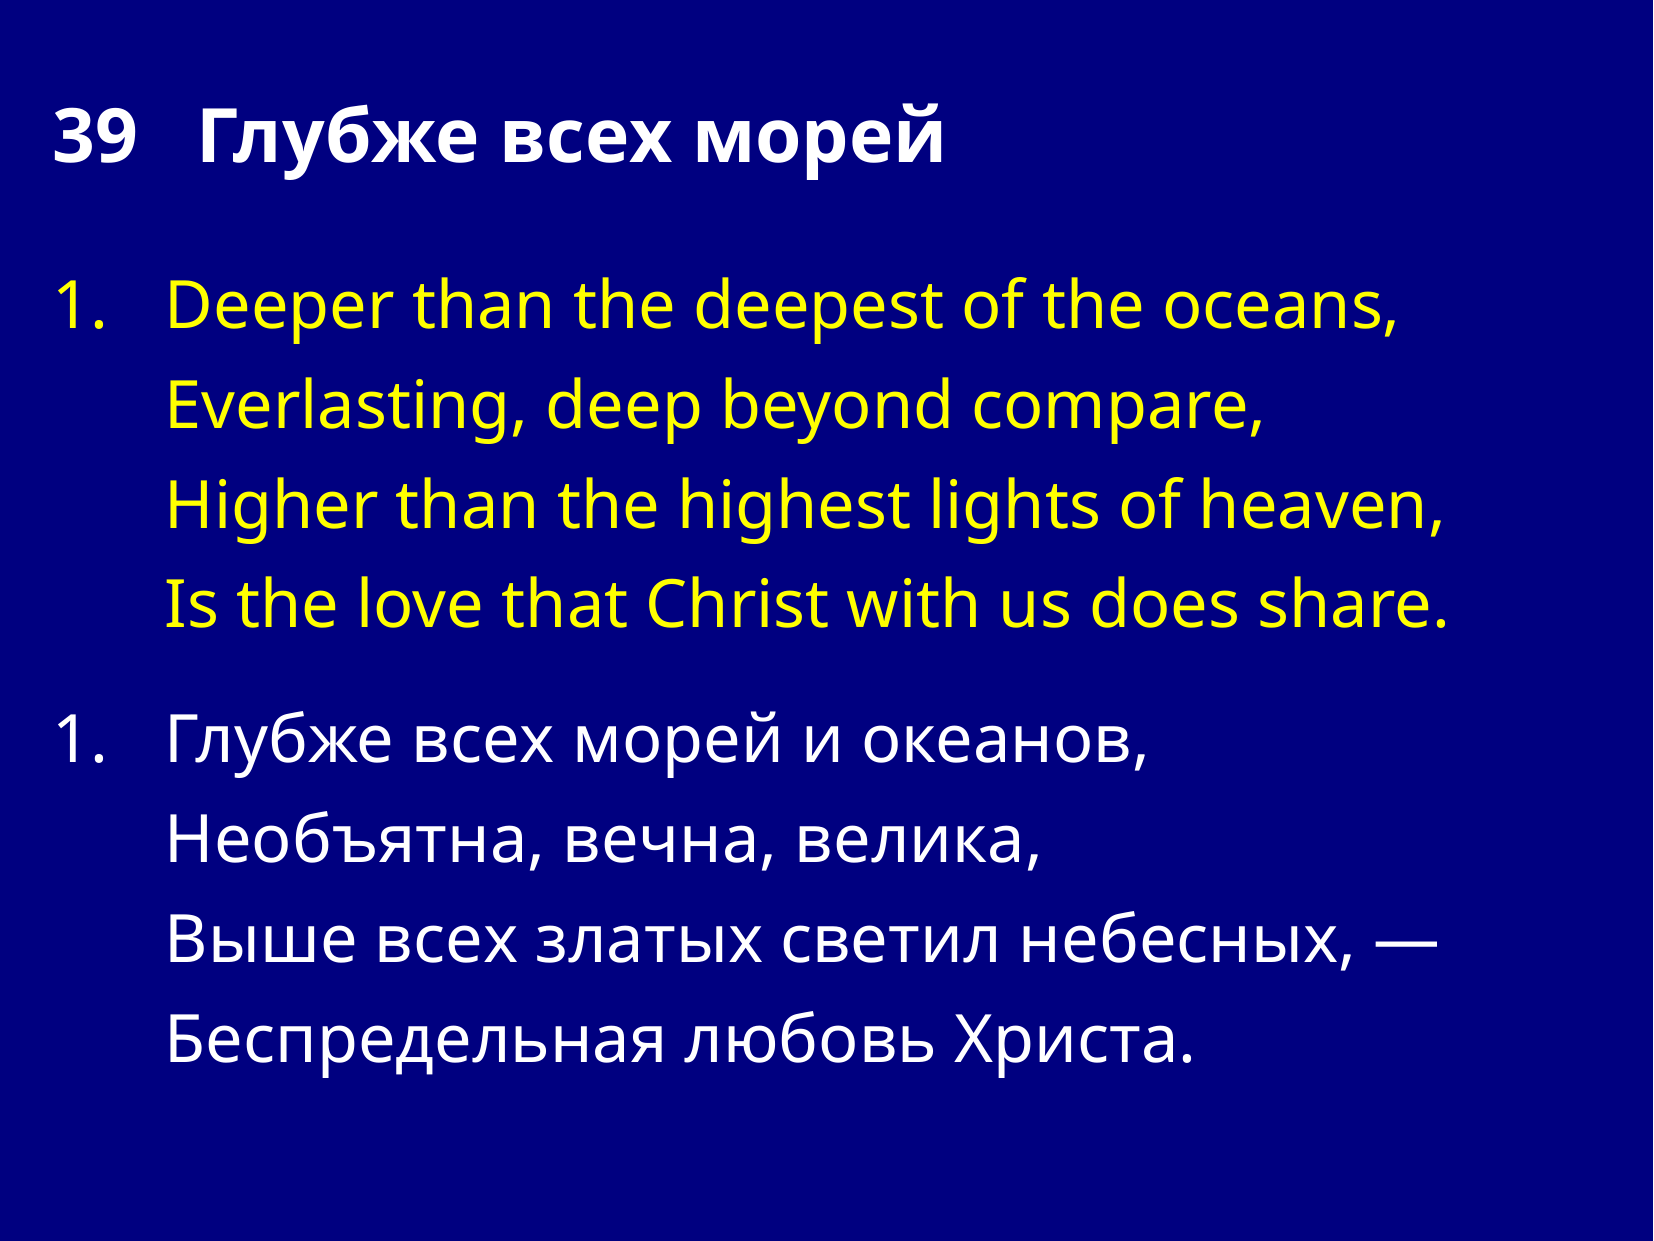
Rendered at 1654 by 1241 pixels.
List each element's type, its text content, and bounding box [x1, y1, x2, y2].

text_box 39 Глубже всех морей [37, 75, 1576, 188]
text_box 1. Глубже всех морей и океанов, Необъятна, вечна, велика, Выше всех златых светил небесных, — Беспредельная любовь Христа. [37, 675, 1653, 1163]
text_box 1. Deeper than the deepest of the oceans, Everlasting, deep beyond compare, Higher than the highest lights of heaven, Is the love that Christ with us does share. [37, 150, 1653, 638]
